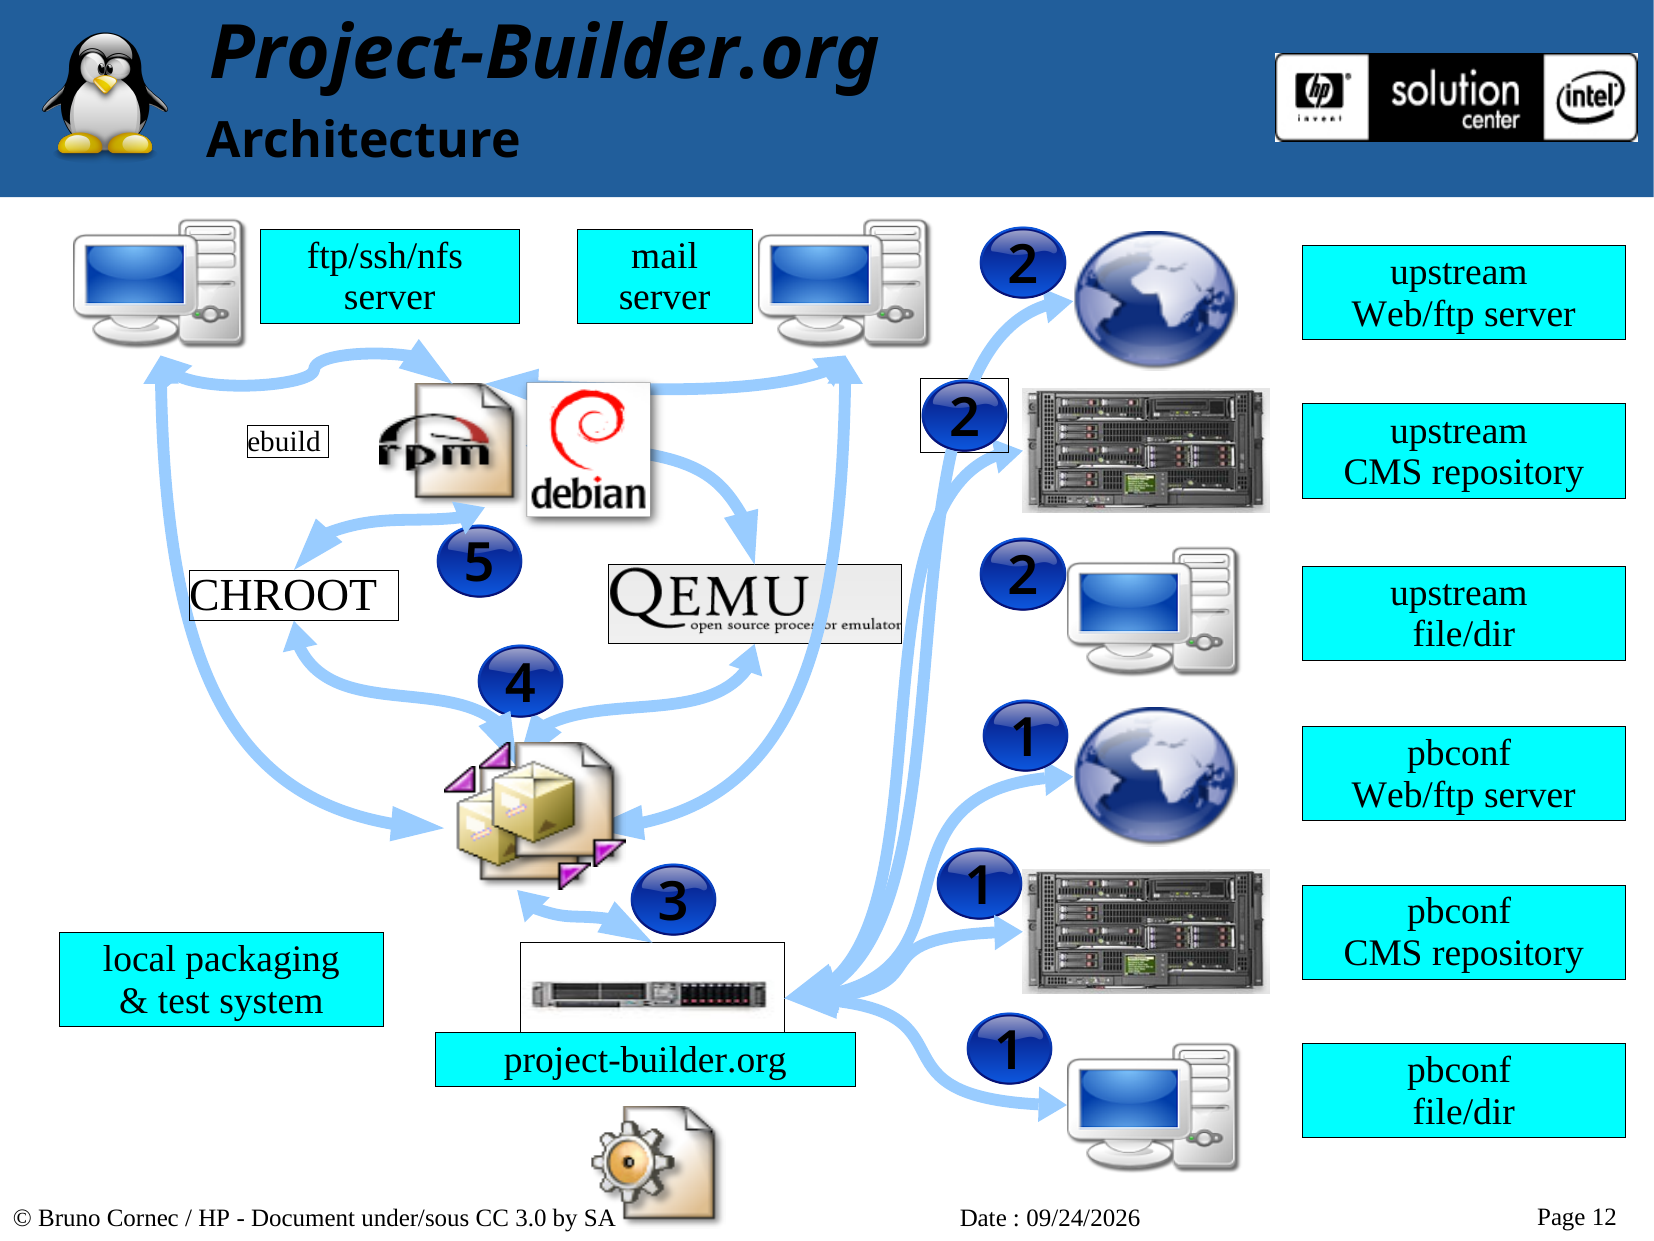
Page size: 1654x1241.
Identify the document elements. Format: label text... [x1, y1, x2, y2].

picture [476, 643, 565, 719]
picture [379, 370, 688, 599]
picture [1022, 388, 1270, 513]
picture [920, 378, 1009, 453]
picture [978, 225, 1068, 300]
text_box local packaging & test system [59, 932, 384, 1027]
picture [1275, 53, 1638, 142]
text_box upstream file/dir [1302, 566, 1626, 661]
picture [72, 206, 249, 356]
text_box ftp/ssh/nfs server [260, 229, 520, 324]
text_box project-builder.org [435, 1032, 856, 1087]
title Architecture [206, 59, 1121, 221]
picture [608, 564, 825, 644]
text_box ebuild [247, 425, 329, 458]
text_box pbconf CMS repository [1302, 885, 1626, 980]
text_box upstream CMS repository [1302, 403, 1626, 499]
text_box mail server [577, 229, 753, 324]
text_box pbconf file/dir [1302, 1043, 1626, 1138]
picture [978, 534, 1243, 684]
picture [590, 1106, 726, 1229]
text_box pbconf Web/ftp server [1302, 726, 1626, 821]
picture [1073, 707, 1238, 847]
text_box CHROOT [189, 570, 399, 621]
picture [757, 221, 934, 356]
picture [935, 846, 1270, 994]
picture [520, 942, 785, 1032]
picture [1066, 1030, 1243, 1180]
picture [965, 1011, 1054, 1086]
picture [42, 29, 168, 167]
picture [981, 698, 1070, 774]
text_box upstream Web/ftp server [1302, 245, 1626, 340]
picture [629, 862, 718, 938]
picture [821, 564, 902, 644]
picture [1073, 231, 1238, 371]
picture [444, 742, 626, 890]
